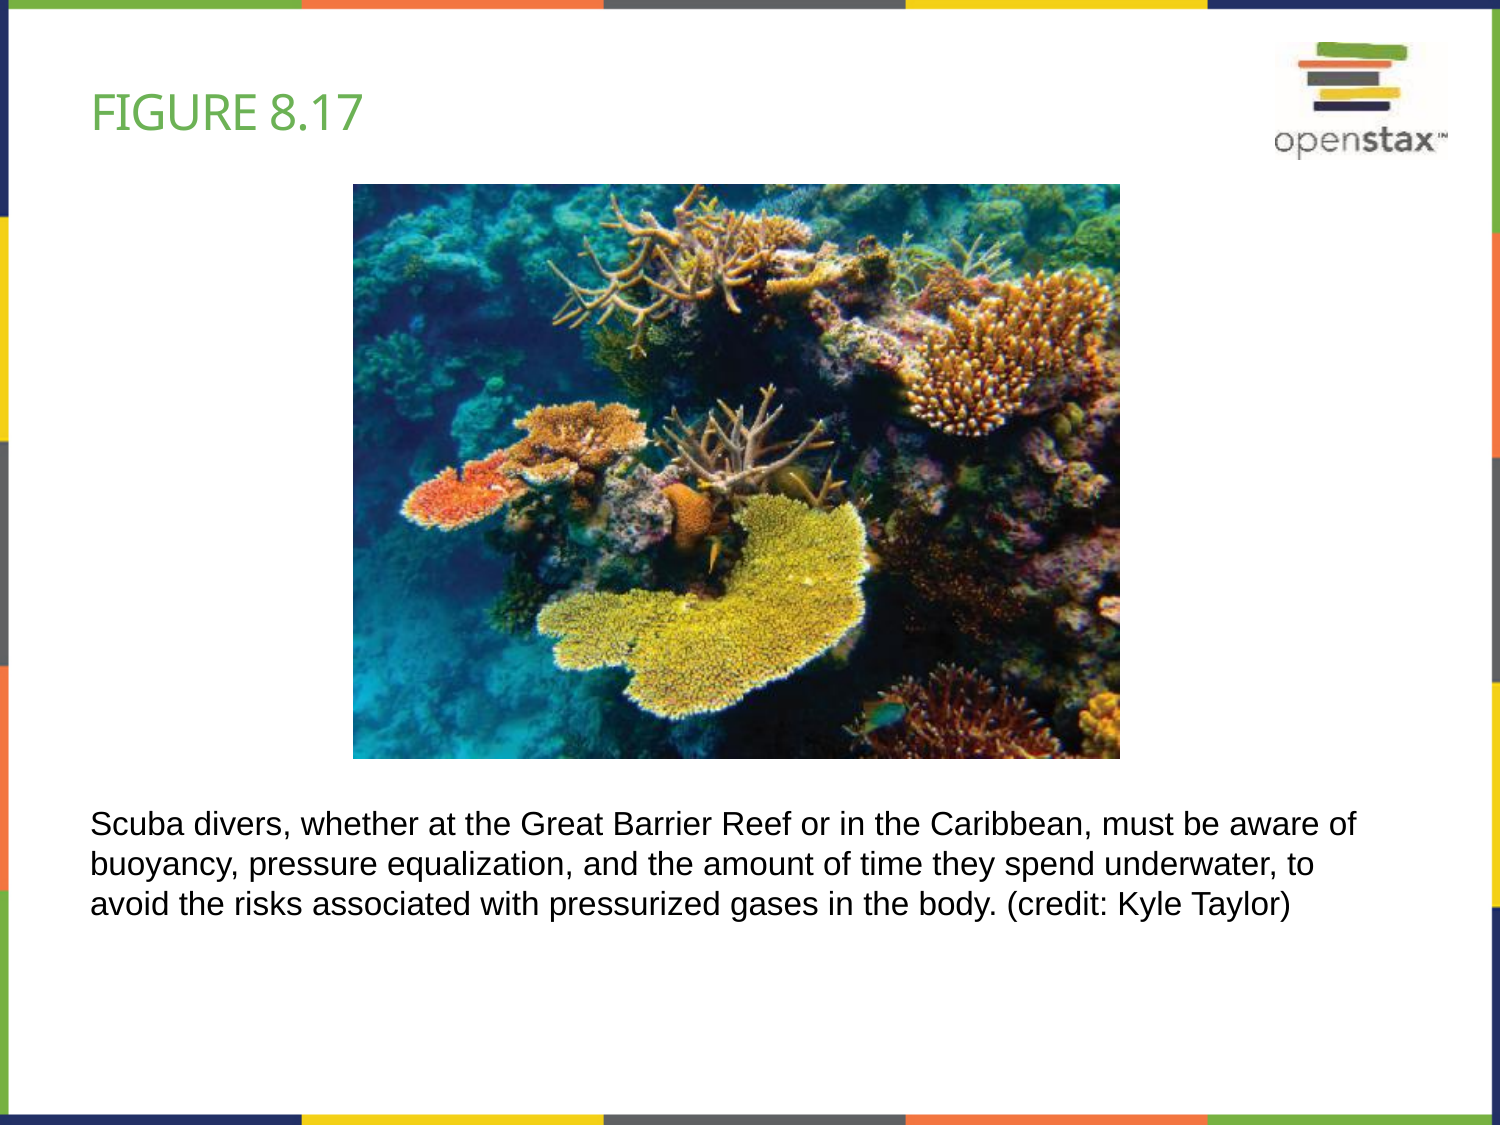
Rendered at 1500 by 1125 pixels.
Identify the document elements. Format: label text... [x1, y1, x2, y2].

picture [0, 0, 1500, 1125]
list Scuba divers, whether at the Great Barrier Reef or in the Caribbean, must be aware of buoyancy, pressure equalization, and the amount of time they spend underwater, to avoid the risks associated with pressurized gases in the body. (credit: Kyle Taylor) [75, 794, 1398, 986]
title Figure 8.17 [75, 39, 1398, 148]
